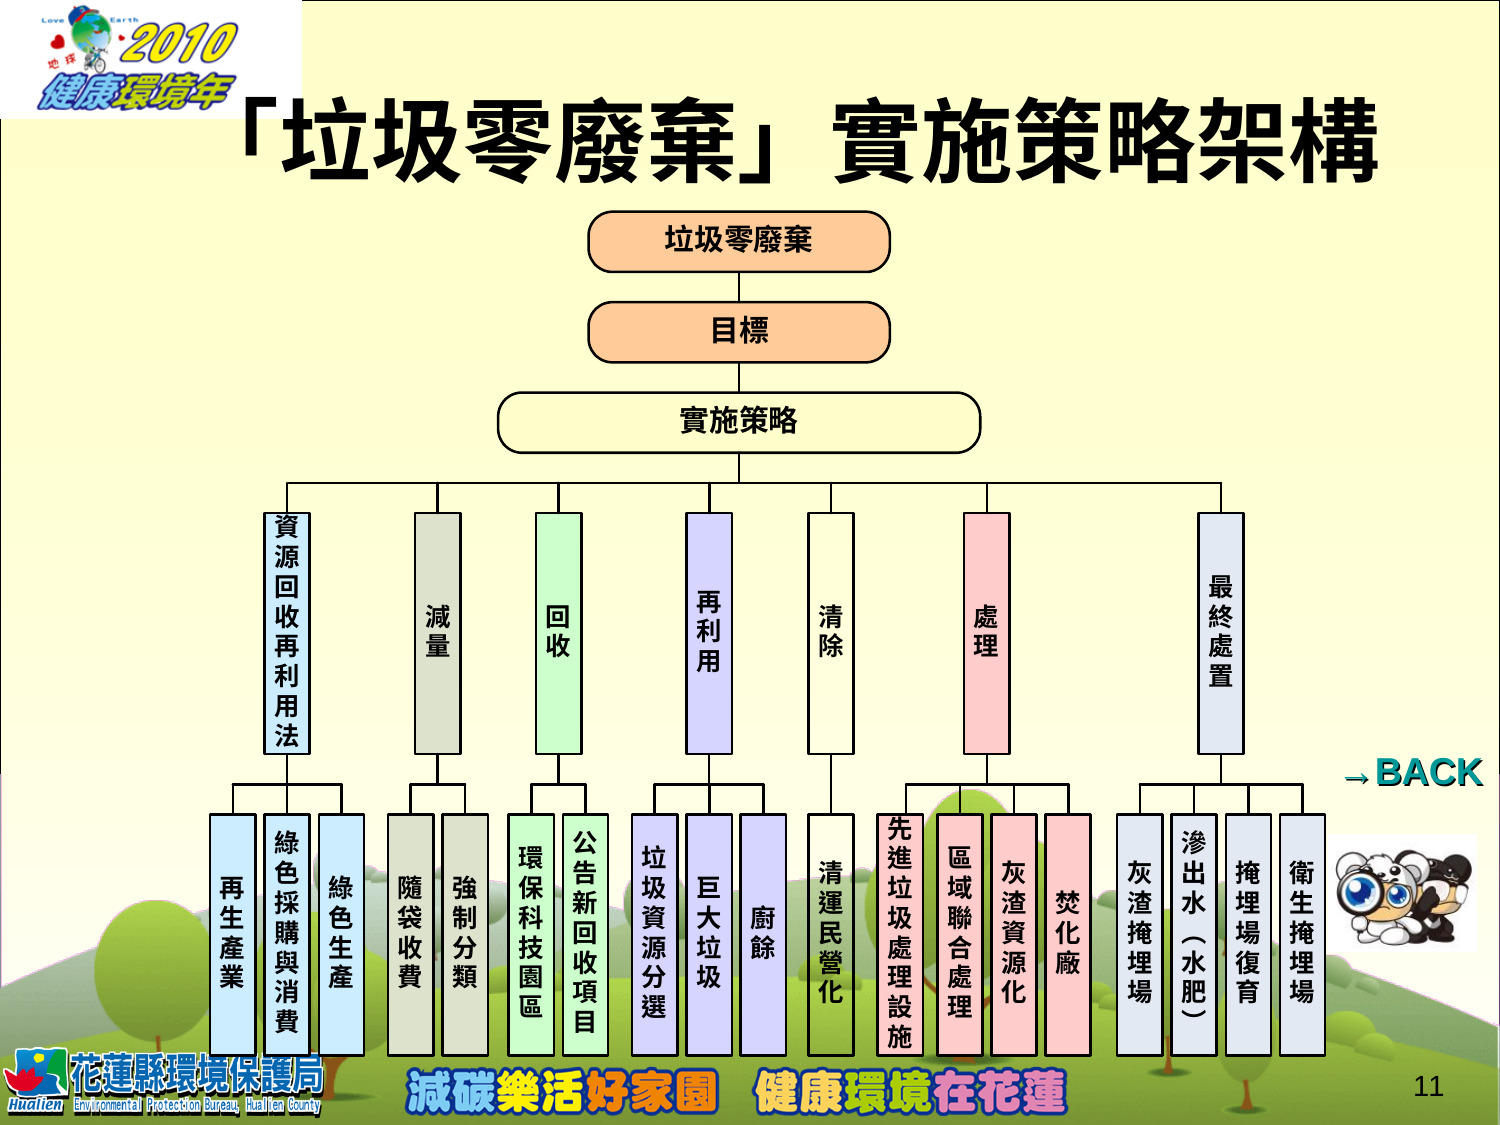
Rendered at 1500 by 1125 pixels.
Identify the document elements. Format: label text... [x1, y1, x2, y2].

text_box →BACK [1322, 739, 1500, 801]
picture [0, 208, 1500, 1125]
picture [0, 0, 302, 119]
title 「垃圾零廢棄」實施策略架構 [75, 45, 1426, 233]
